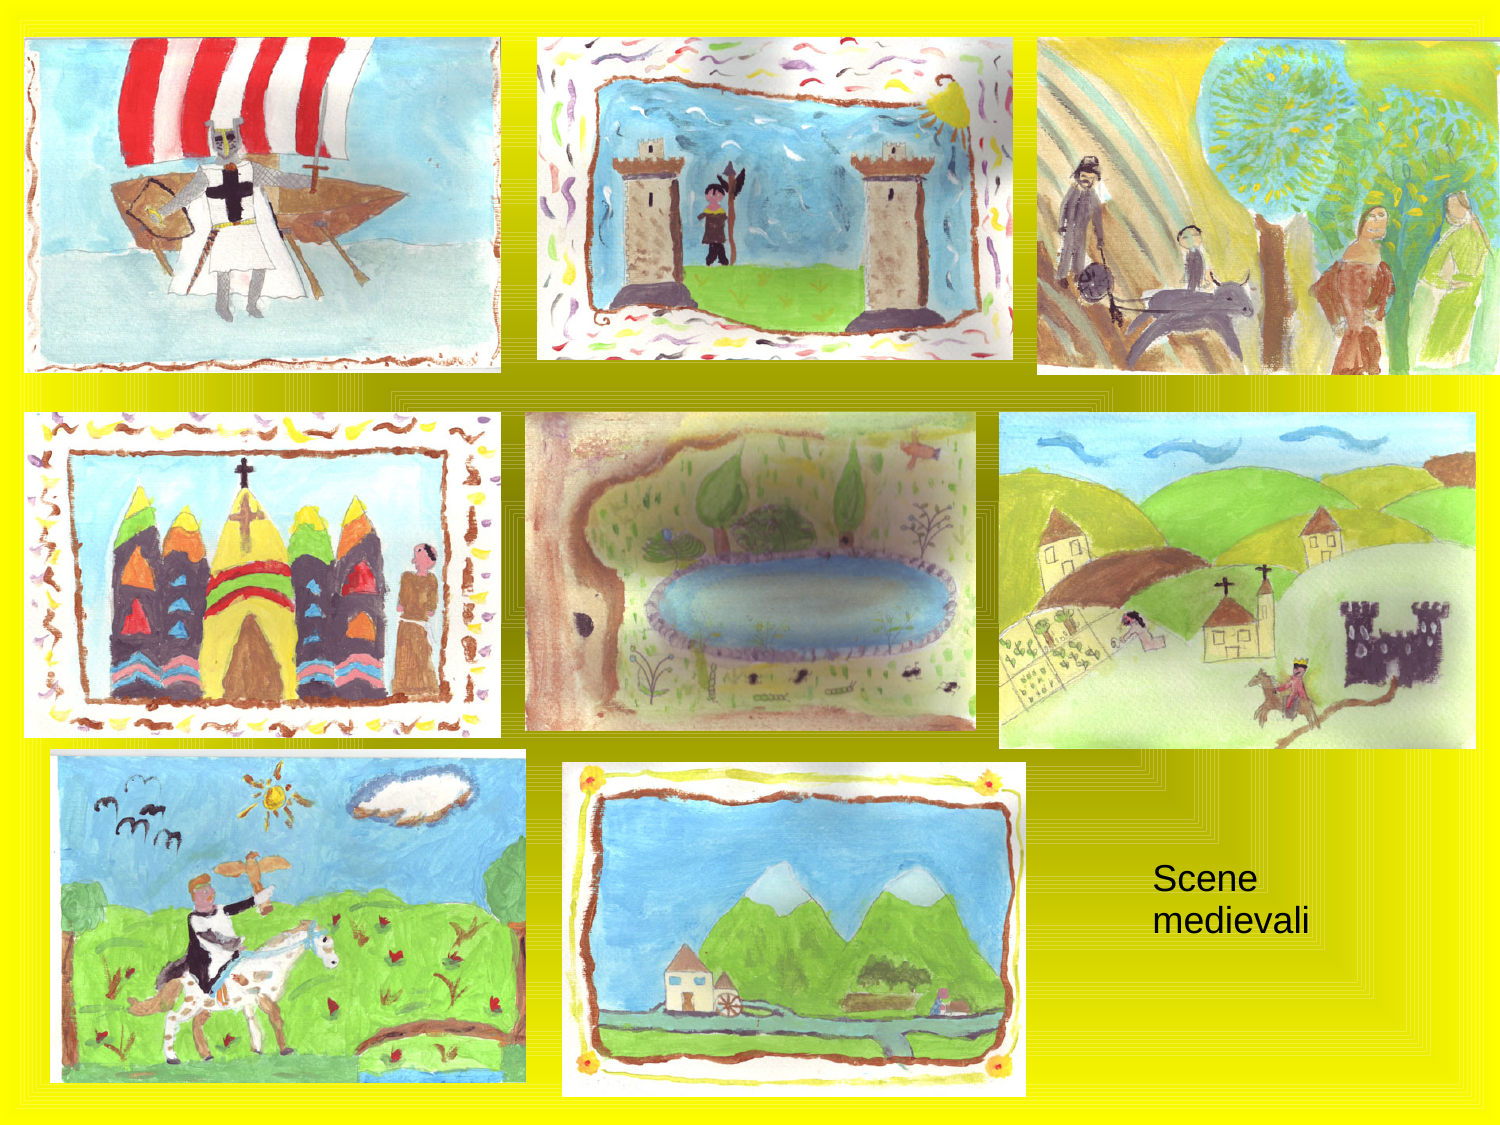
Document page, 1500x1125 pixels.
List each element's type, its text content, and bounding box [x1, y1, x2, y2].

picture [537, 37, 1013, 360]
picture [50, 749, 526, 1083]
text_box Scene medievali [1137, 849, 1363, 950]
picture [999, 412, 1476, 749]
picture [525, 412, 976, 731]
picture [562, 762, 1026, 1097]
picture [1037, 37, 1500, 375]
picture [24, 412, 501, 738]
picture [24, 37, 501, 373]
